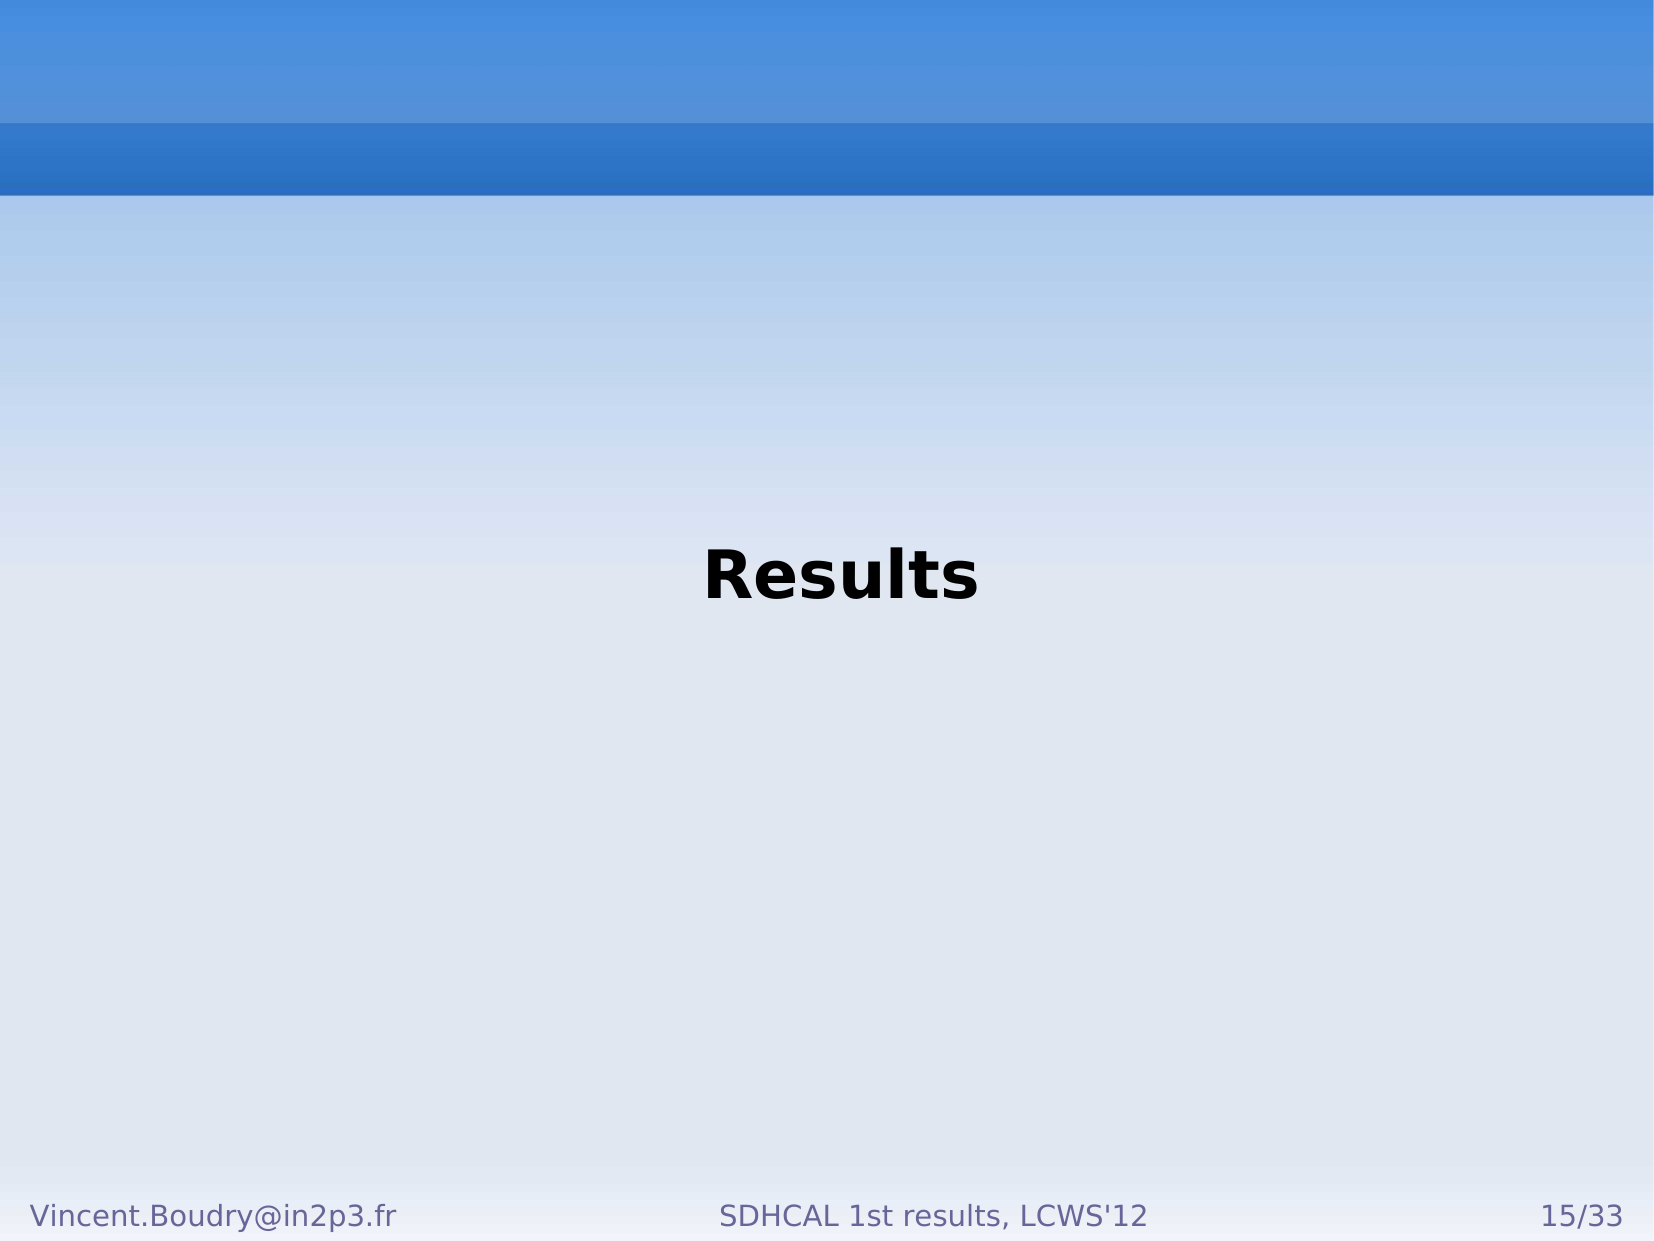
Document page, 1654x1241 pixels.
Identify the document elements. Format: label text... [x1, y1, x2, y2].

subtitle Results [29, 0, 1654, 1152]
picture [0, 0, 1654, 1241]
